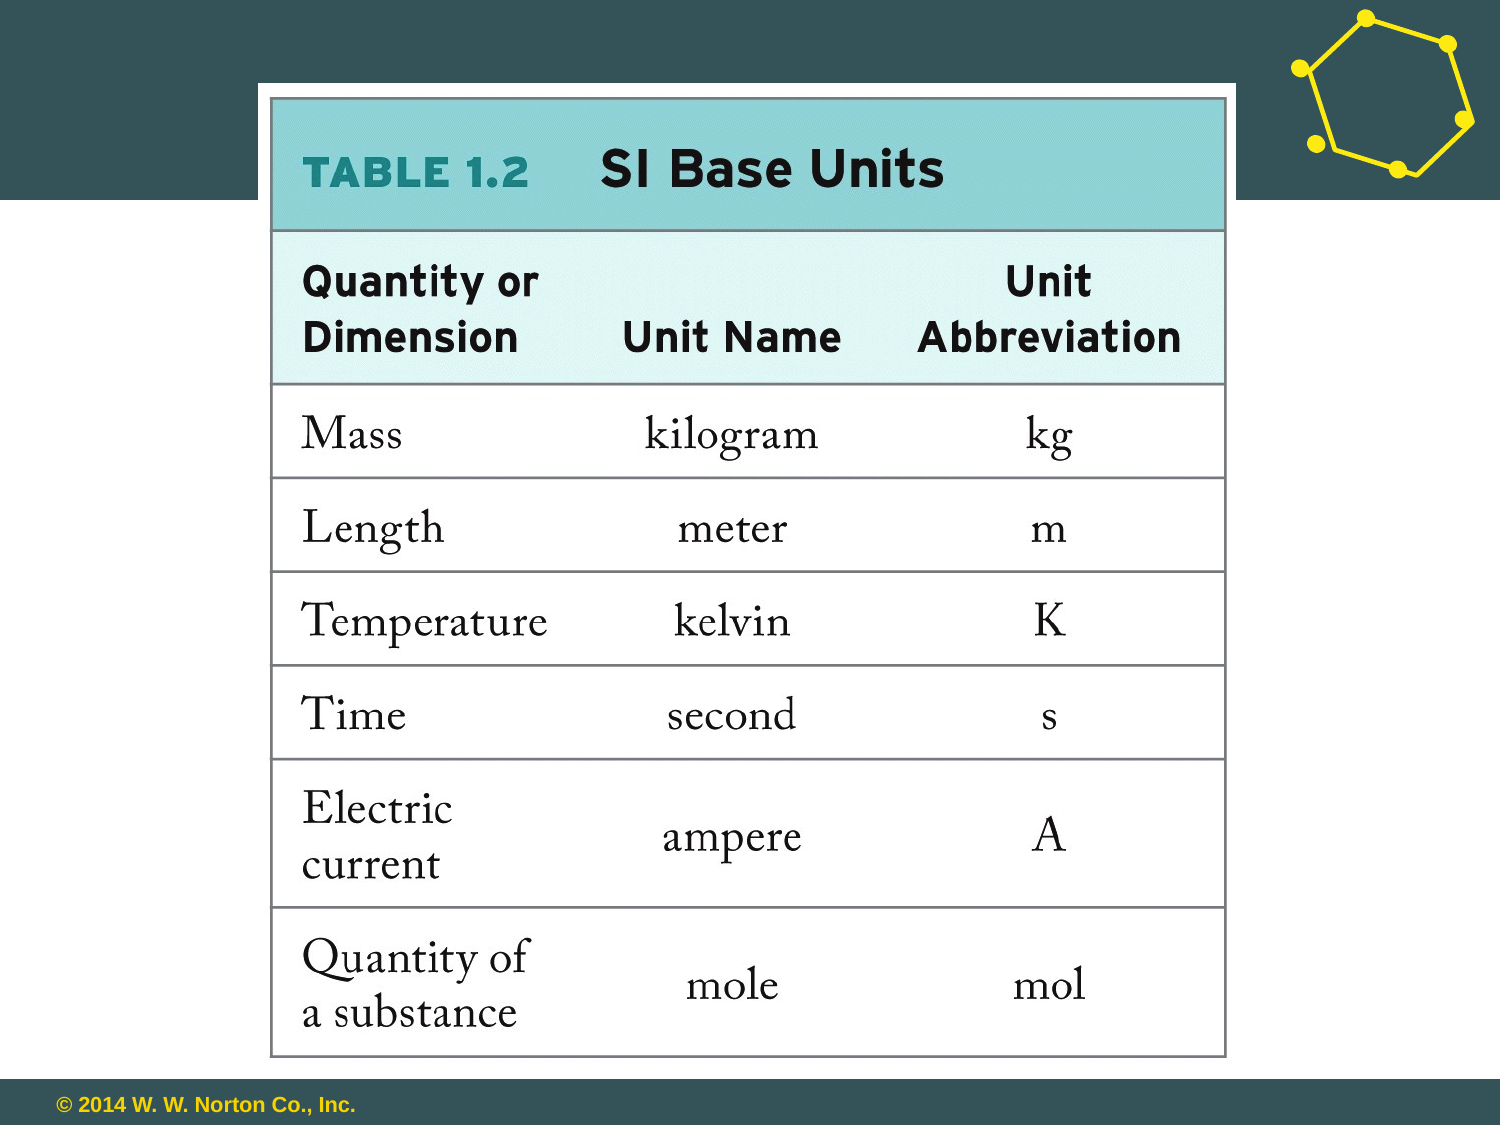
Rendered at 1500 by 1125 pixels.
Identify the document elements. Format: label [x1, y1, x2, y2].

picture [258, 83, 1236, 1072]
